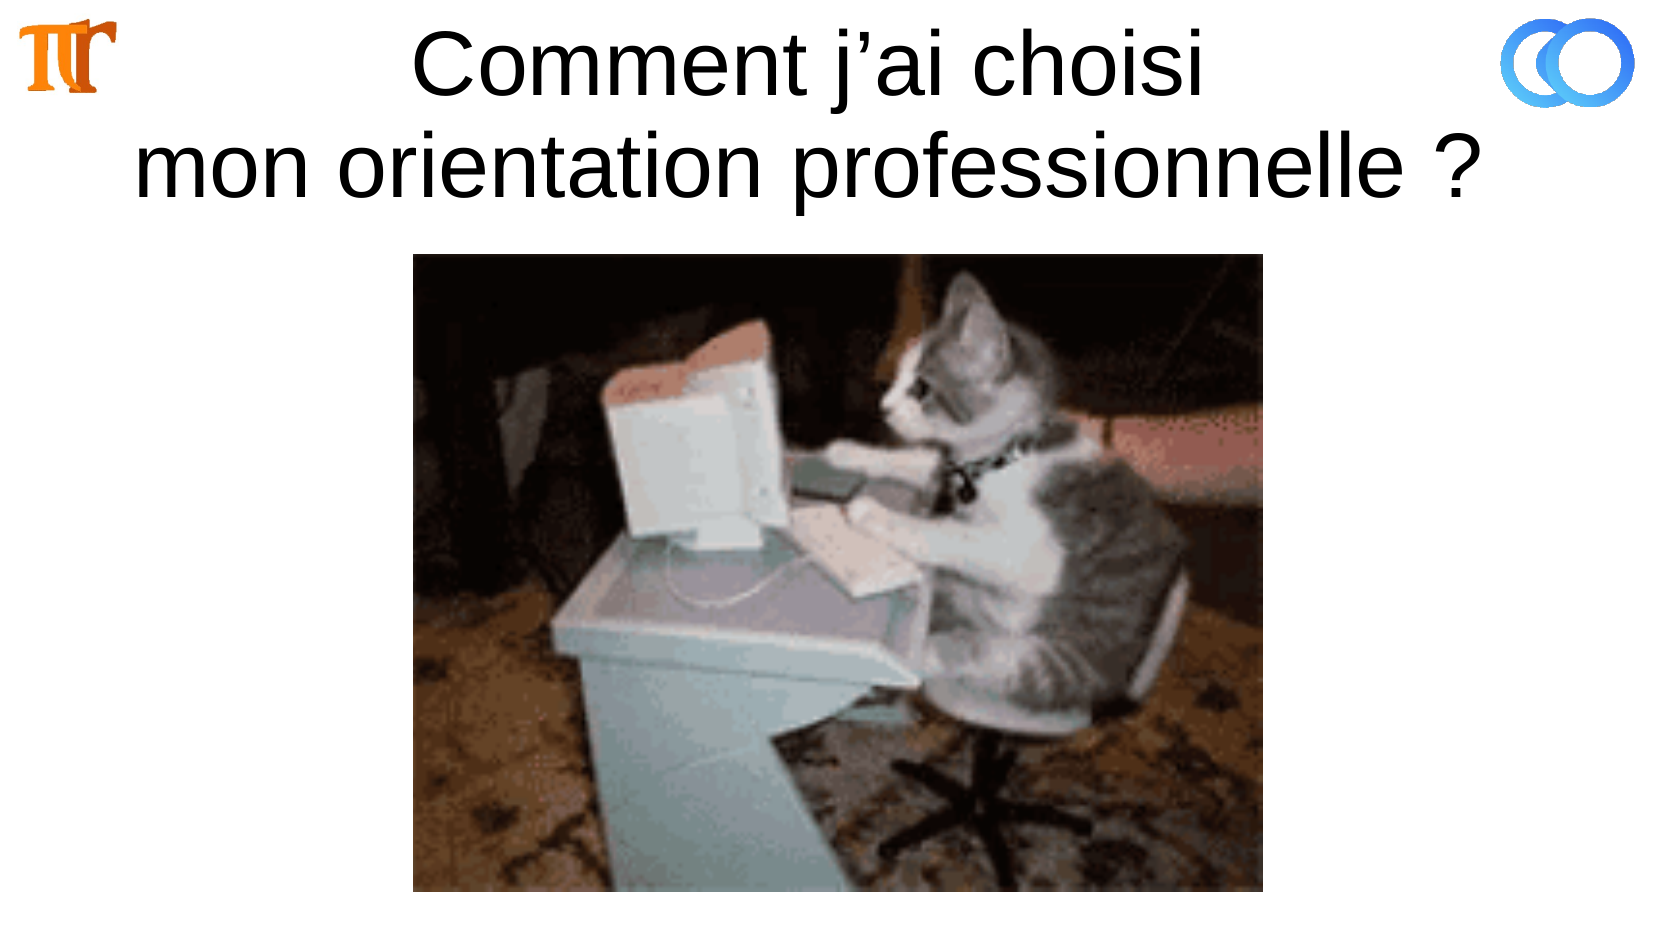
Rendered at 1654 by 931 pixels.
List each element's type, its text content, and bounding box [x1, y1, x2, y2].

title Comment j’ai choisi mon orientation professionnelle ? [64, 12, 1554, 218]
picture [413, 254, 1263, 892]
picture [1450, 0, 1654, 142]
picture [17, 5, 119, 107]
